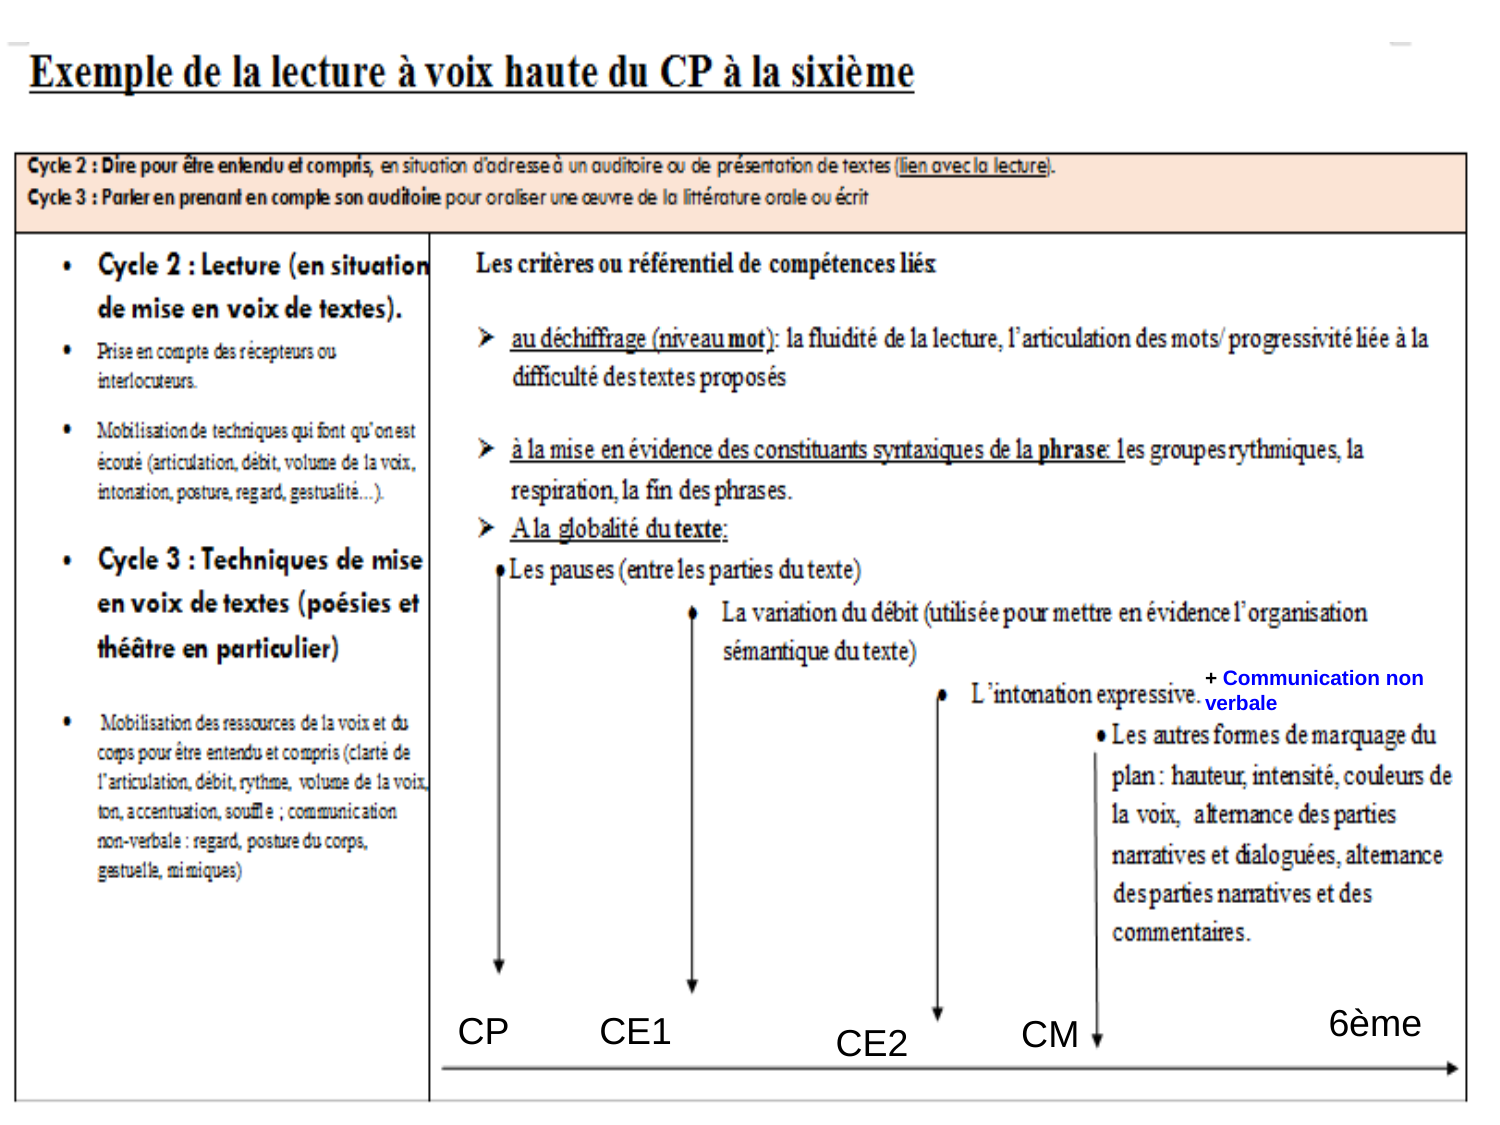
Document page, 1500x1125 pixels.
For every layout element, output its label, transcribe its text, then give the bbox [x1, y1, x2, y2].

text_box CP [442, 999, 526, 1060]
text_box CE2 [820, 1011, 928, 1072]
text_box 6ème [1313, 990, 1437, 1052]
text_box CE1 [584, 999, 691, 1060]
text_box CM [1006, 1002, 1095, 1064]
picture [0, 42, 1500, 1125]
text_box + Communication non verbale [1190, 656, 1500, 723]
